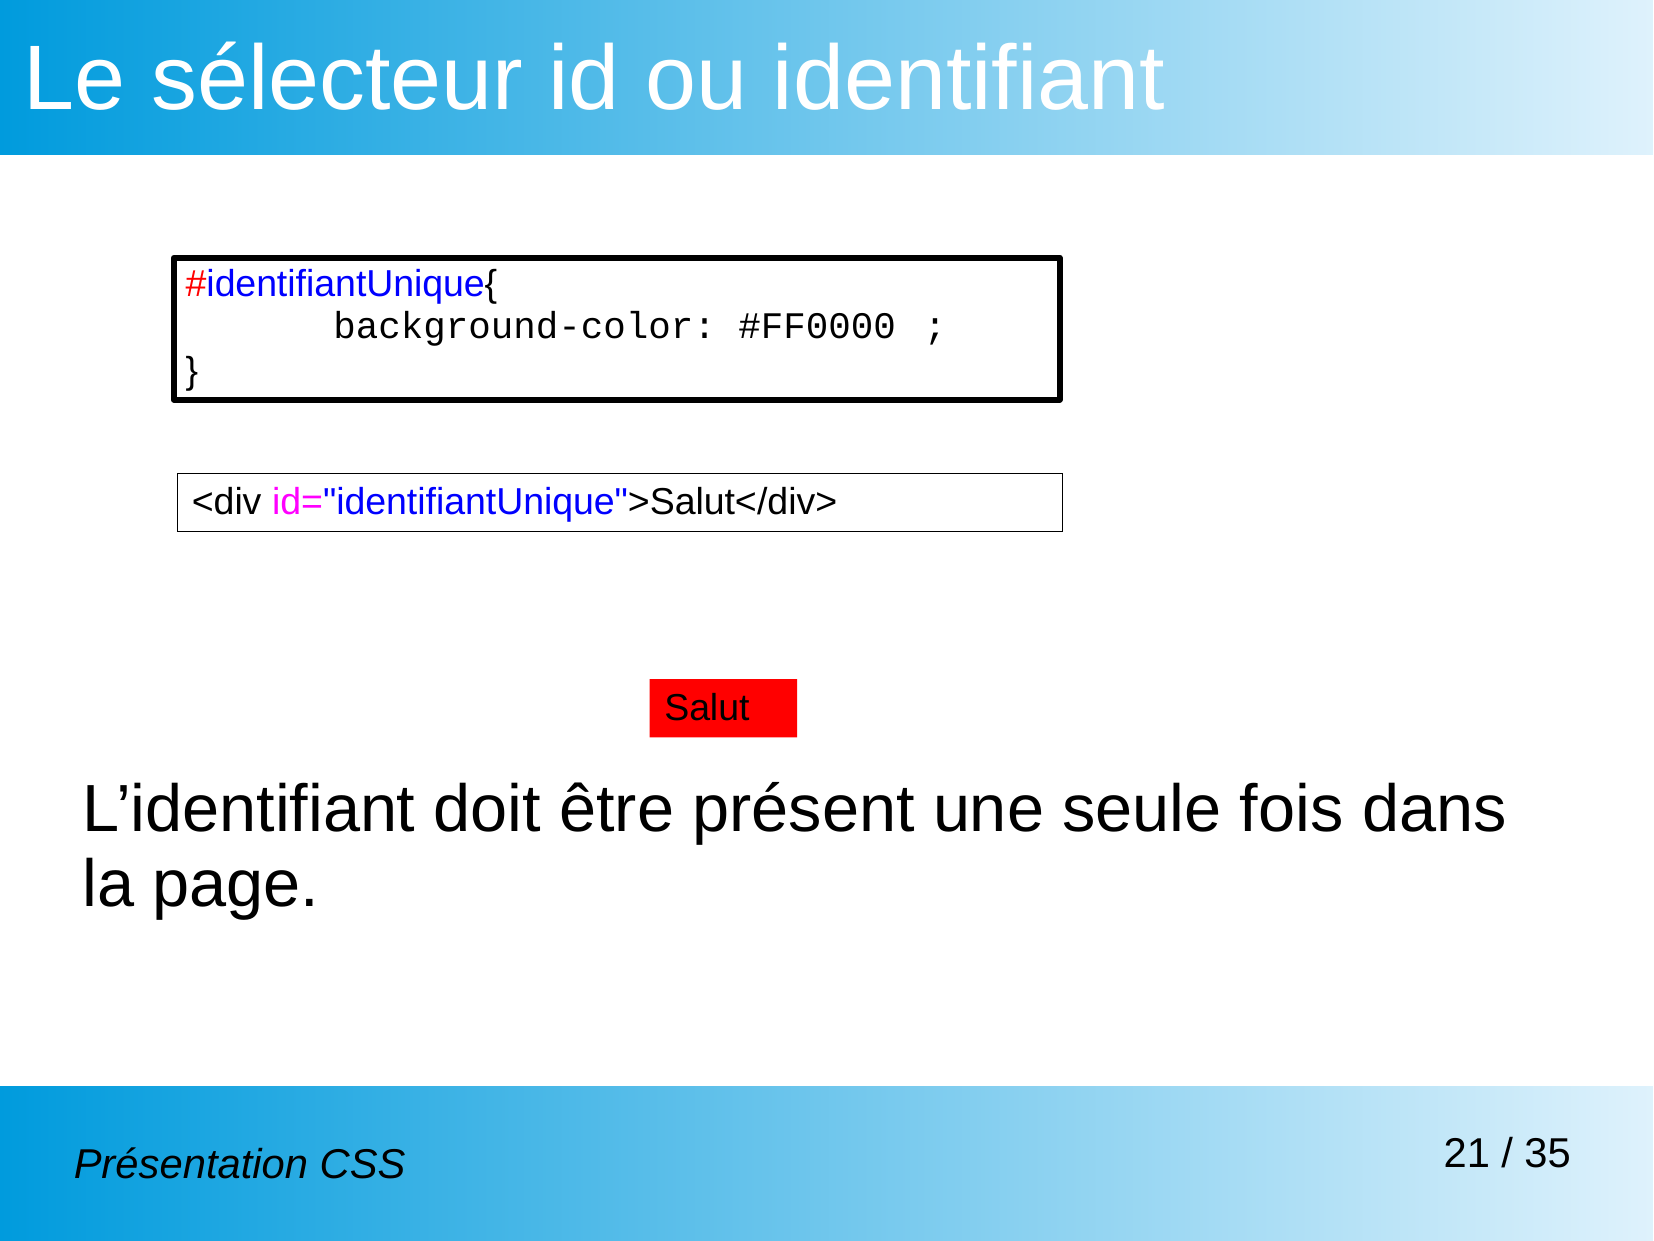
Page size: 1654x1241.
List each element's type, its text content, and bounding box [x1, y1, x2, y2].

text_box <div id="identifiantUnique">Salut</div> [177, 473, 1063, 532]
title Le sélecteur id ou identifiant [23, 25, 1512, 130]
text_box #identifiantUnique{ background-color: #FF0000 ; } [173, 257, 1060, 400]
list L’identifiant doit être présent une seule fois dans la page. [82, 771, 1571, 1009]
text_box Salut [649, 679, 798, 738]
